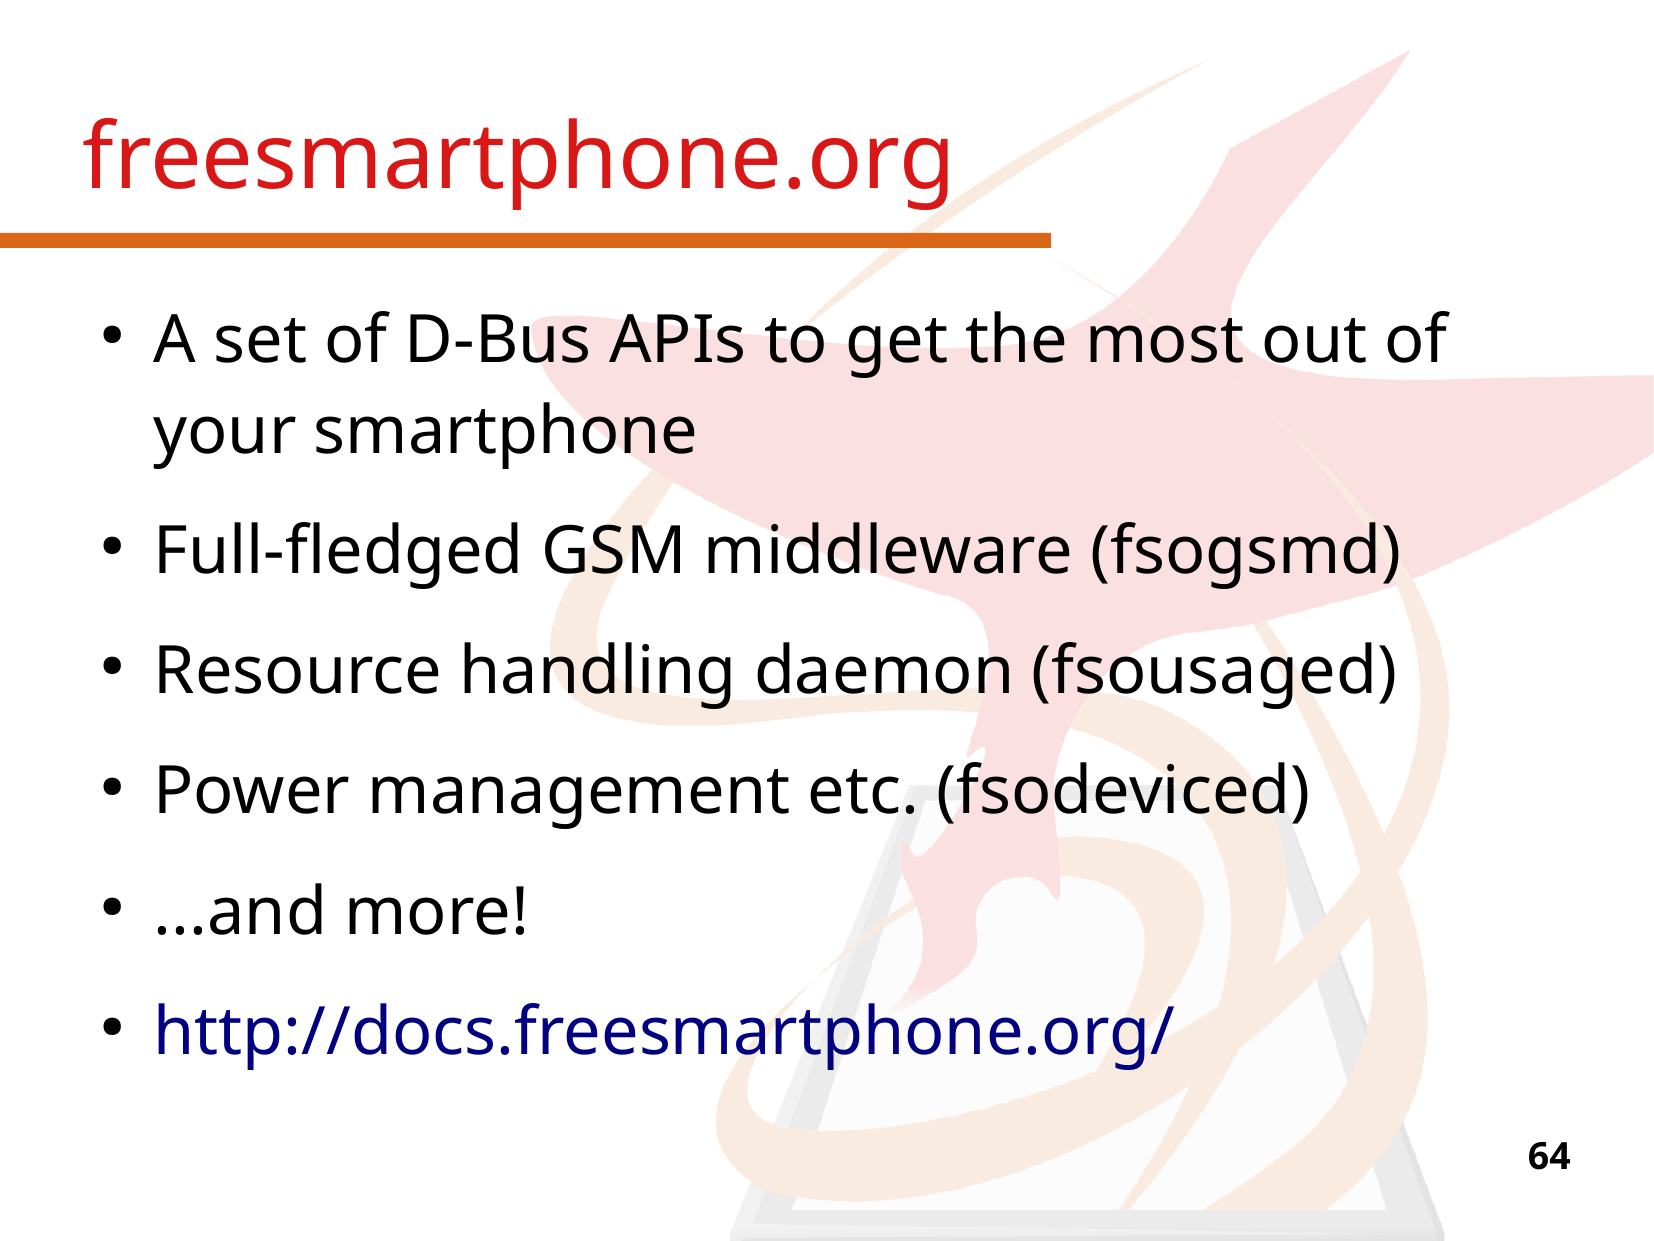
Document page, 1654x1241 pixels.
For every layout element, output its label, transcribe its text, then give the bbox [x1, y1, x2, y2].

list A set of D-Bus APIs to get the most out of your smartphone Full-fledged GSM middleware (fsogsmd) Resource handling daemon (fsousaged) Power management etc. (fsodeviced) ...and more! http://docs.freesmartphone.org/ [82, 290, 1571, 1075]
title freesmartphone.org [82, 49, 1571, 257]
picture [531, 49, 1654, 1241]
